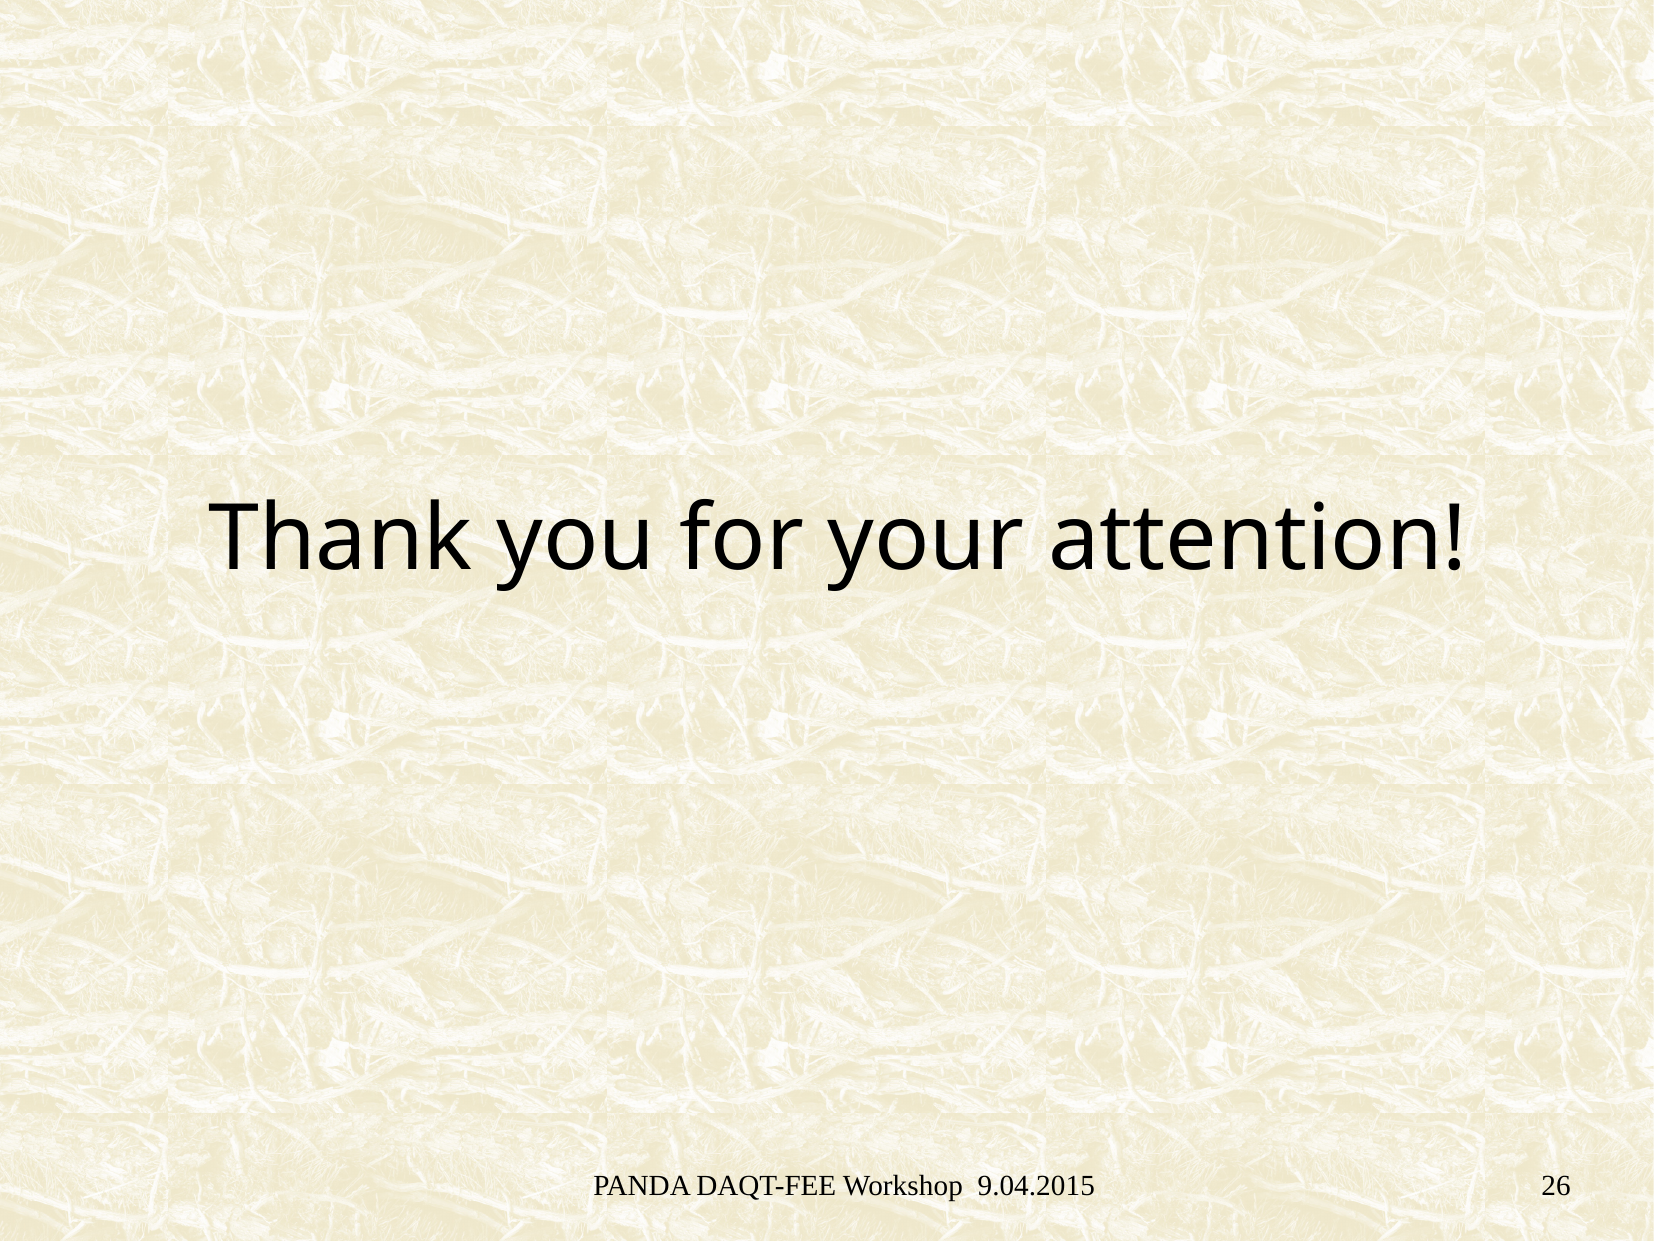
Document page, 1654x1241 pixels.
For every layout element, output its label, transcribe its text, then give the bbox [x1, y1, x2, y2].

picture [0, 0, 1654, 1241]
title Thank you for your attention! [94, 430, 1583, 638]
